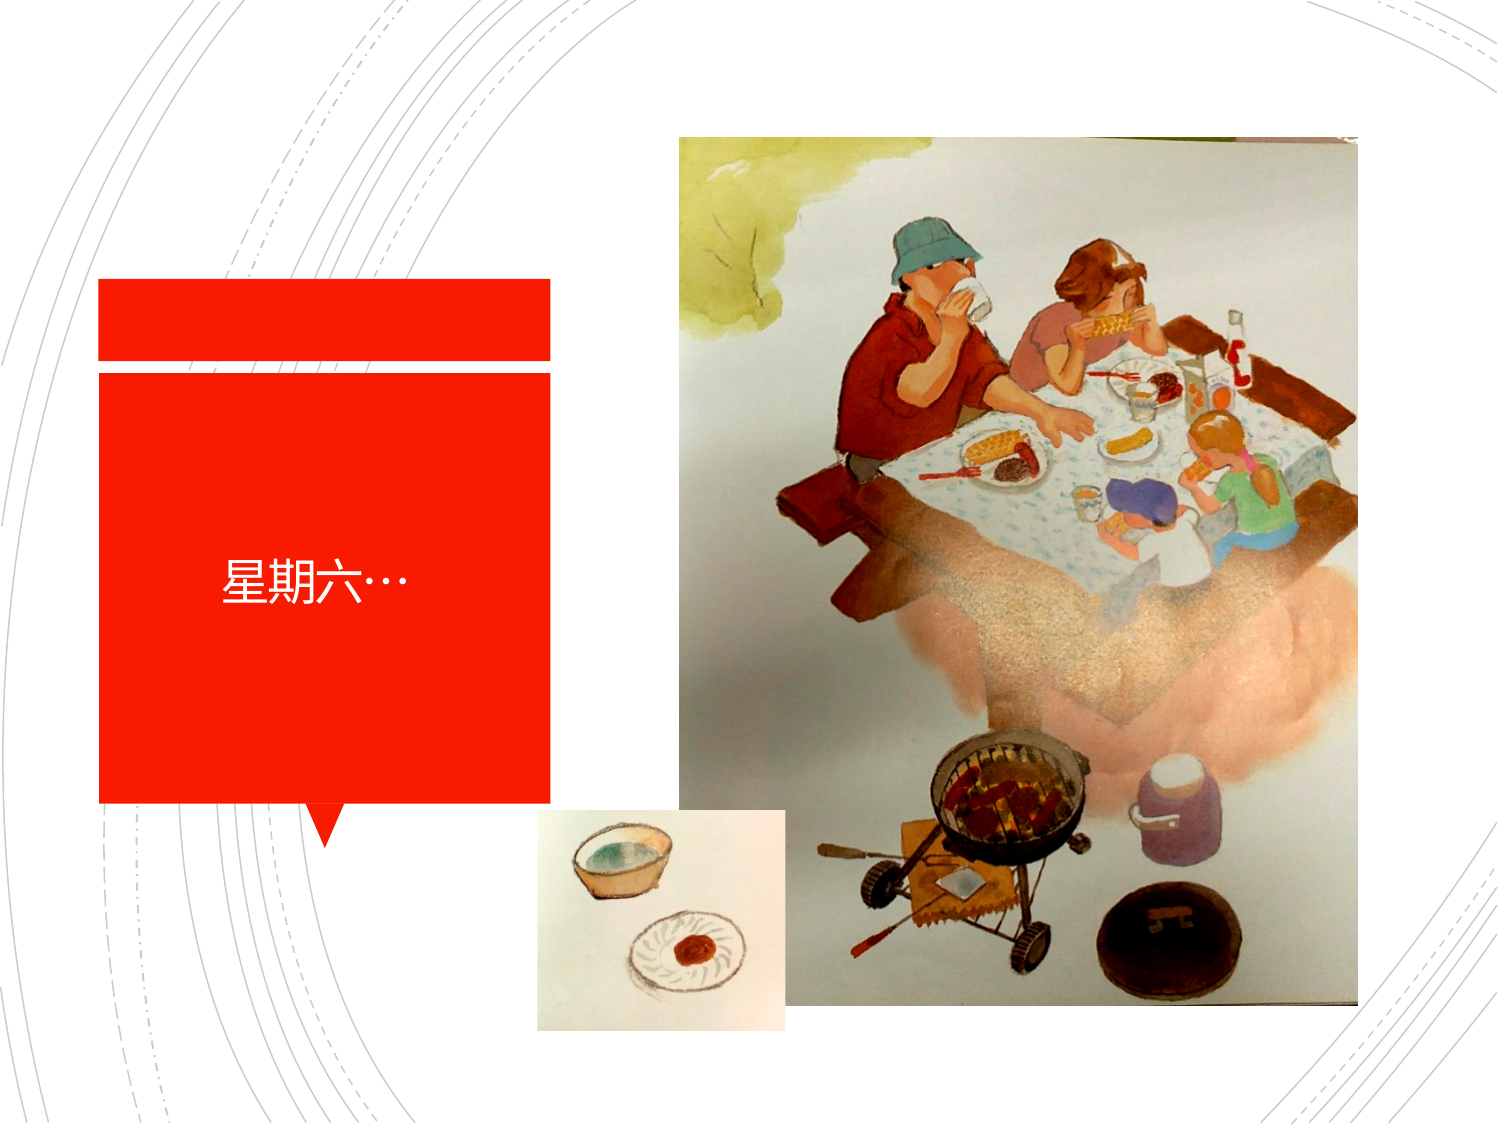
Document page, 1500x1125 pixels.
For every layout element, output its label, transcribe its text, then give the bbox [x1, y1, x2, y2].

title 星期六… [183, 361, 679, 740]
picture [537, 137, 1388, 1031]
